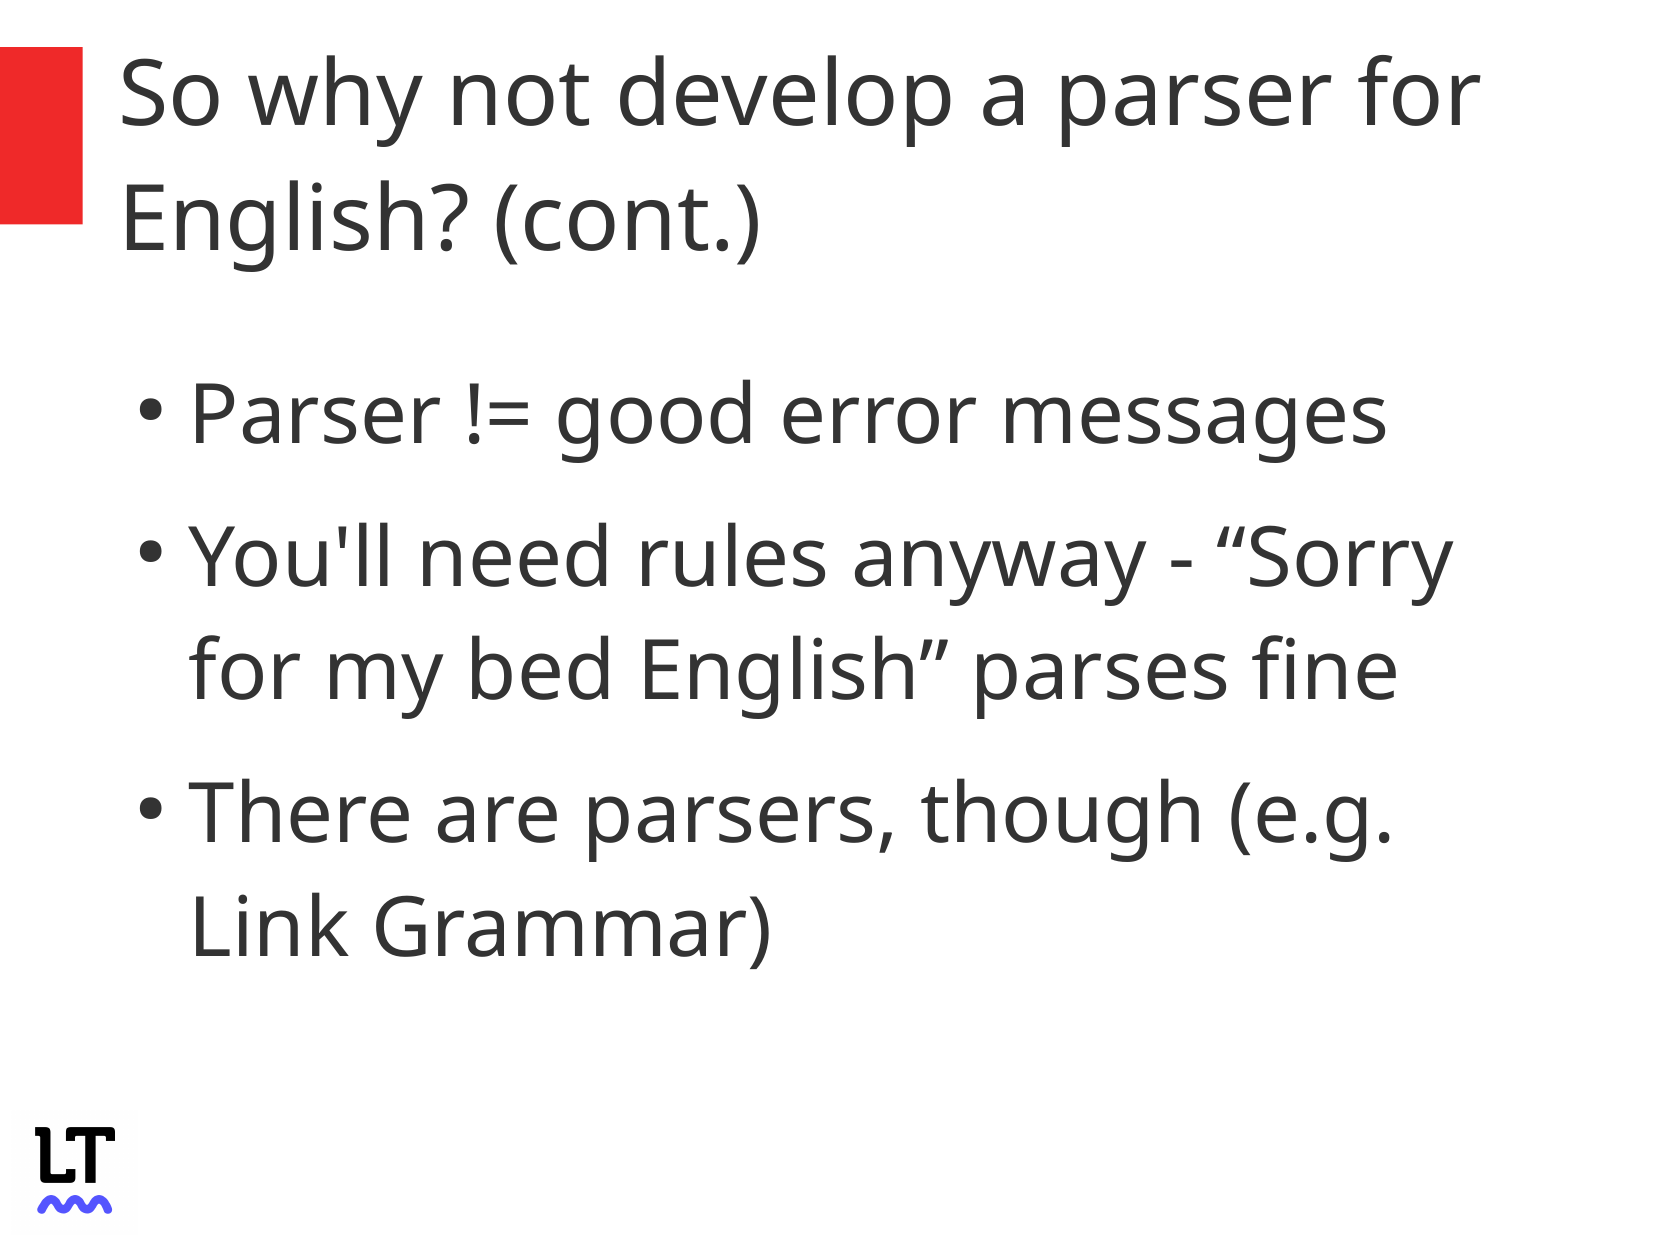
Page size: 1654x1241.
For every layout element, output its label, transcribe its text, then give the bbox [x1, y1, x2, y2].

title So why not develop a parser for English? (cont.) [118, 49, 1571, 257]
picture [11, 1110, 138, 1235]
list Parser != good error messages You'll need rules anyway - “Sorry for my bed English” parses fine There are parsers, though (e.g. Link Grammar) [118, 354, 1536, 1074]
